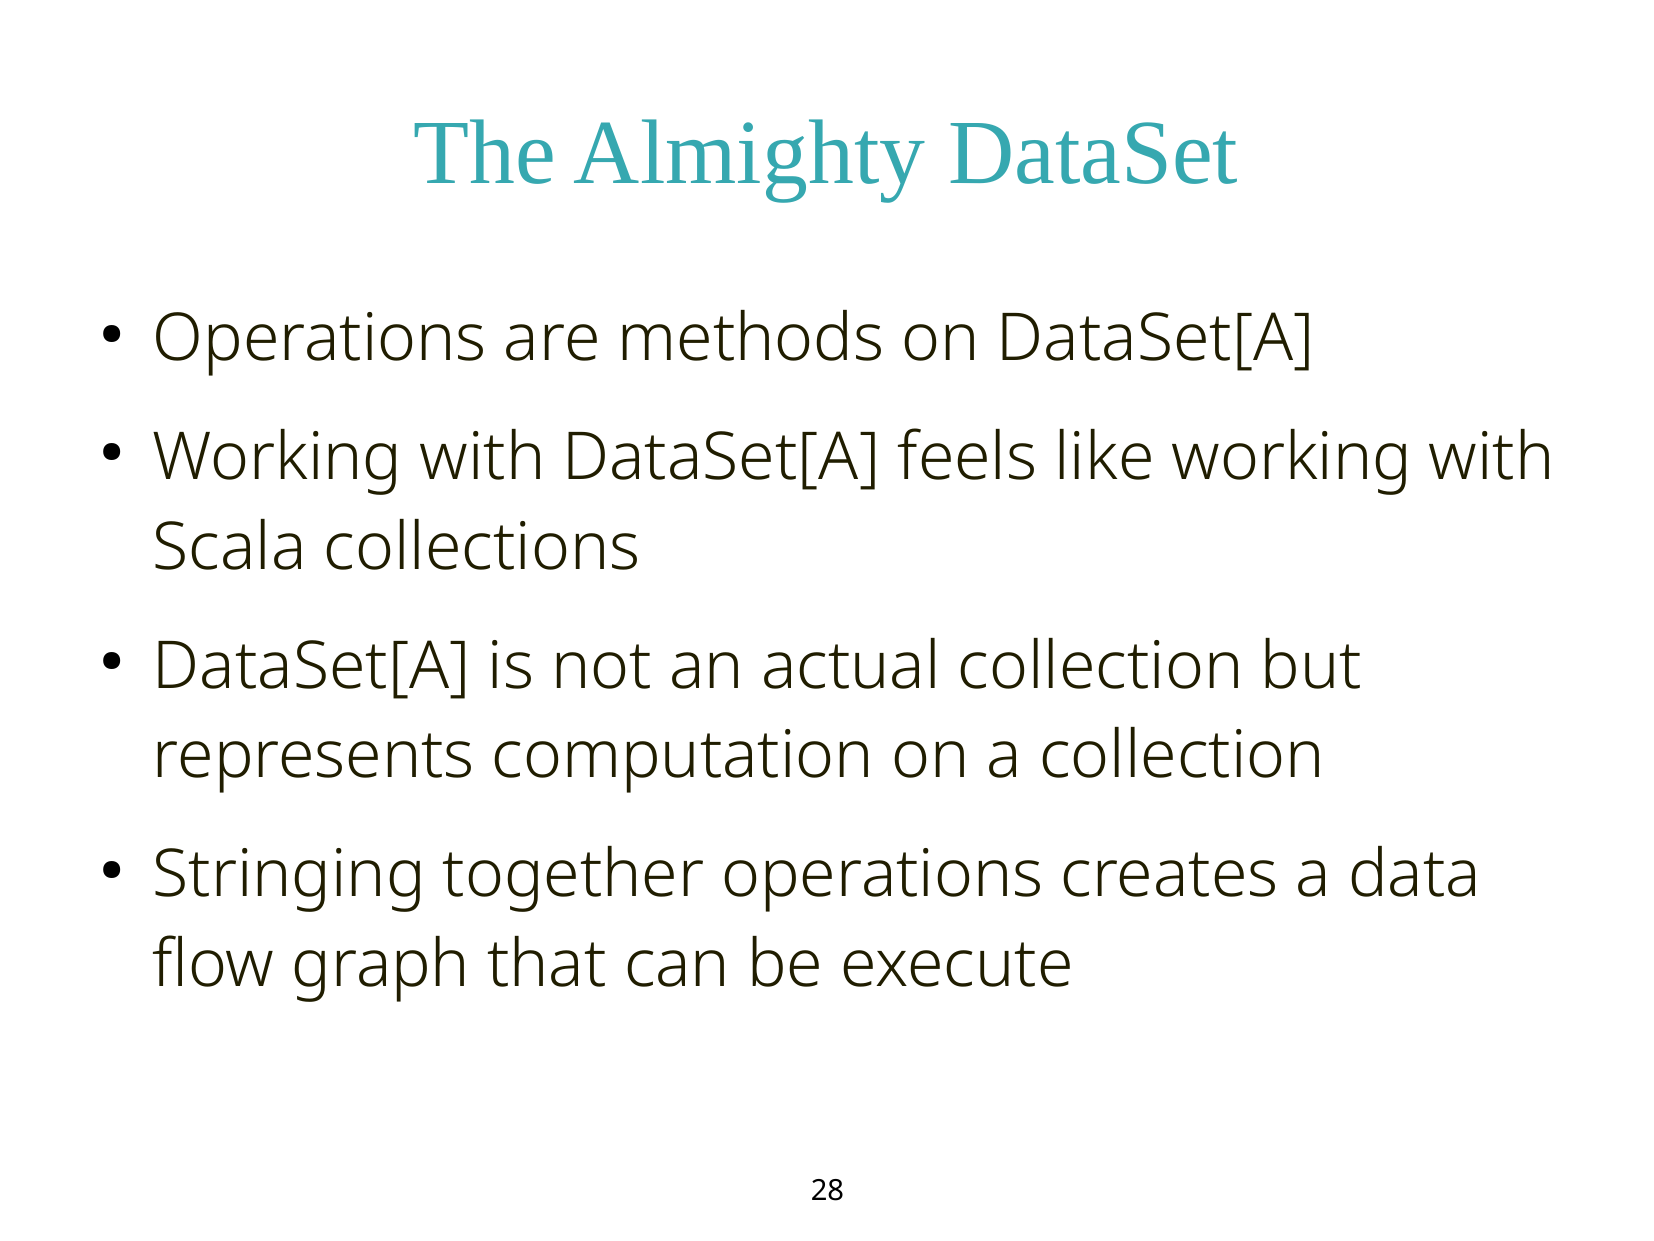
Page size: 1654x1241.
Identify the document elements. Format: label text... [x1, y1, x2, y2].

title The Almighty DataSet [82, 49, 1571, 257]
list Operations are methods on DataSet[A] Working with DataSet[A] feels like working with Scala collections DataSet[A] is not an actual collection but represents computation on a collection Stringing together operations creates a data flow graph that can be execute [82, 290, 1571, 1010]
